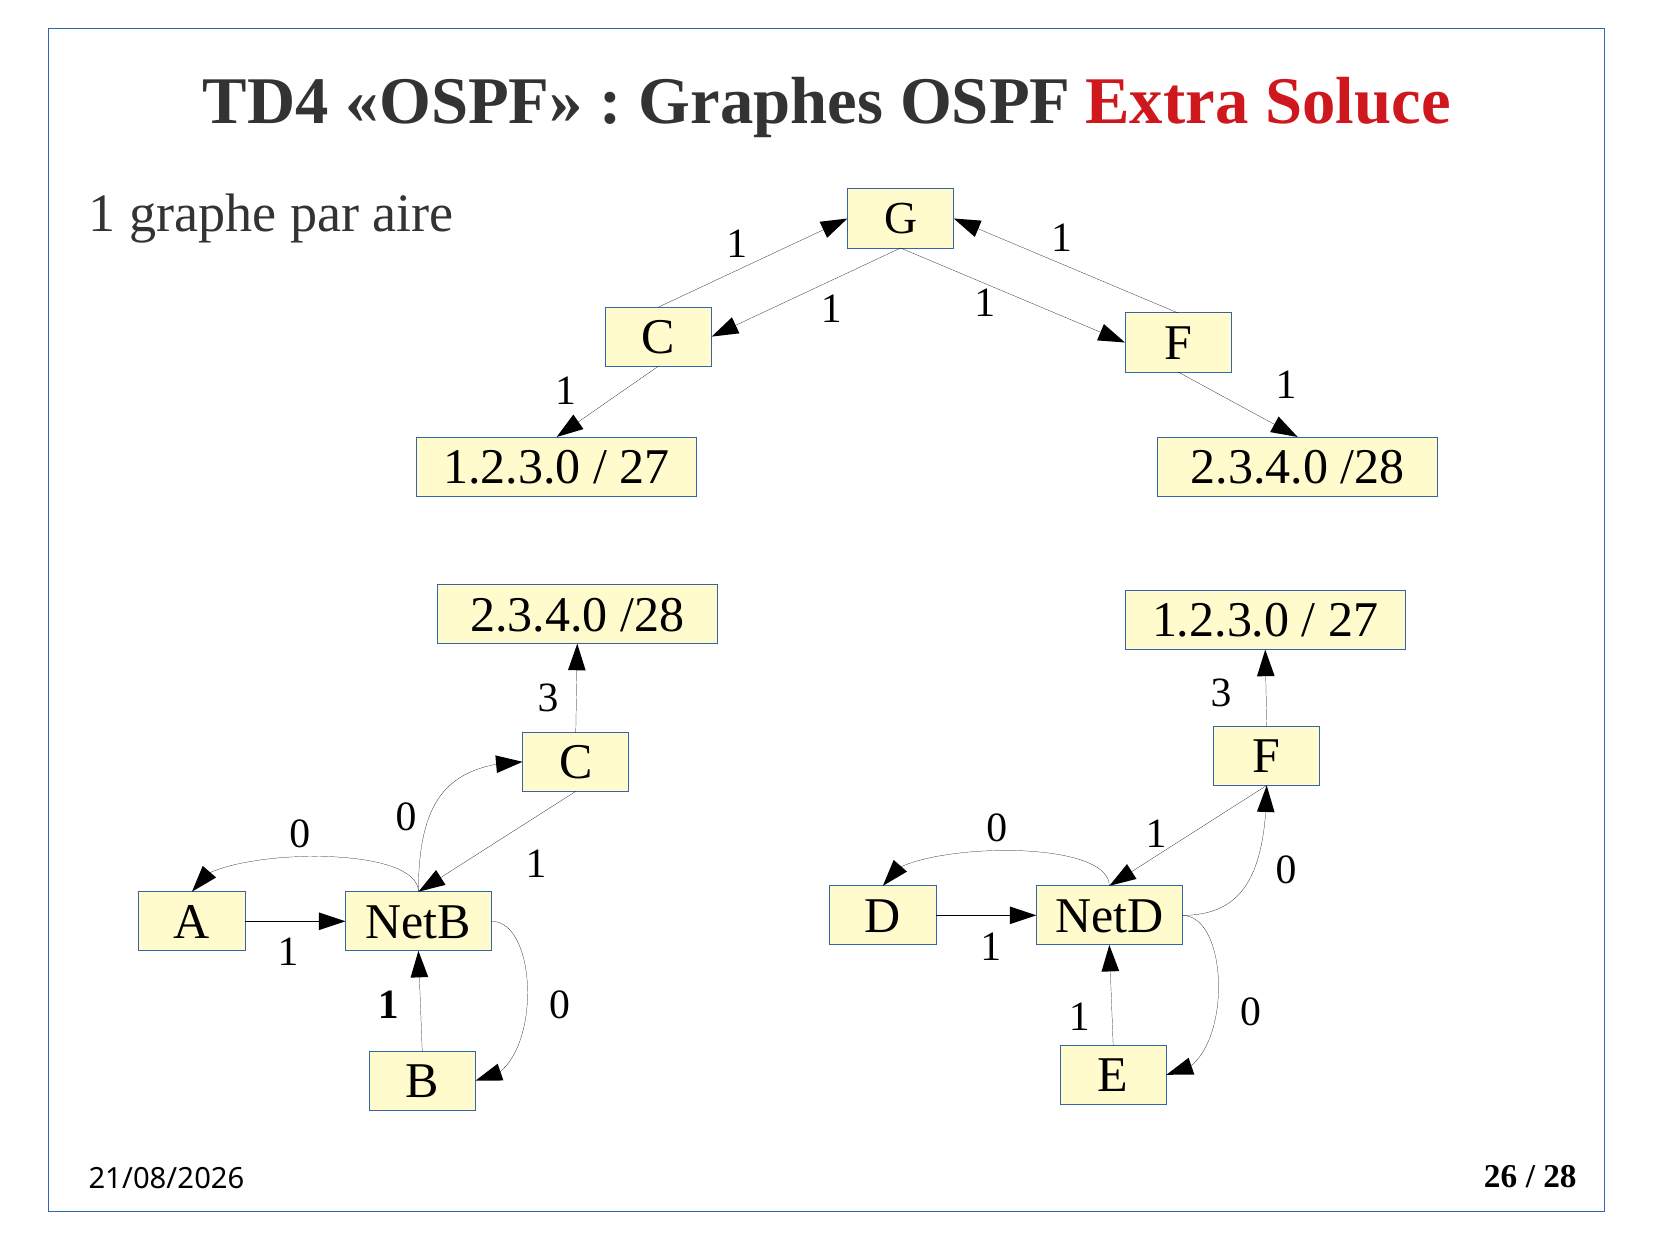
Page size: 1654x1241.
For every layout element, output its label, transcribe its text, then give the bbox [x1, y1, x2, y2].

text_box 1 [965, 915, 1017, 977]
text_box F [1213, 726, 1320, 786]
text_box 1 [959, 271, 1011, 333]
text_box NetD [1036, 885, 1183, 945]
text_box E [1060, 1045, 1167, 1105]
text_box 1.2.3.0 / 27 [416, 437, 697, 497]
title TD4 «OSPF» : Graphes OSPF Extra Soluce [88, 61, 1565, 142]
text_box NetB [345, 891, 492, 951]
text_box 2.3.4.0 /28 [1157, 437, 1438, 497]
text_box 0 [274, 803, 326, 865]
text_box 0 [1260, 838, 1312, 900]
text_box 1 [1054, 986, 1105, 1048]
text_box D [829, 885, 937, 945]
text_box 0 [971, 797, 1023, 859]
text_box 1 [540, 360, 592, 422]
text_box 0 [1225, 980, 1277, 1042]
text_box 1 [1260, 354, 1312, 416]
text_box 1 [806, 277, 857, 339]
text_box A [138, 891, 246, 951]
text_box 2.3.4.0 /28 [437, 584, 718, 644]
text_box F [1125, 312, 1232, 373]
text_box 1 [1130, 803, 1182, 865]
text_box 1 [363, 974, 414, 1036]
text_box G [847, 188, 954, 249]
text_box 1 [711, 212, 763, 274]
text_box 1 [1036, 206, 1088, 268]
text_box C [522, 732, 629, 792]
text_box 3 [522, 667, 574, 729]
text_box C [605, 307, 712, 367]
text_box 3 [1195, 661, 1247, 723]
text_box 0 [534, 974, 586, 1036]
text_box 1 [262, 921, 314, 983]
list 1 graphe par aire [88, 183, 1565, 1123]
text_box B [369, 1051, 476, 1111]
text_box 0 [380, 785, 432, 847]
text_box 1.2.3.0 / 27 [1125, 590, 1406, 650]
text_box 1 [510, 832, 562, 894]
